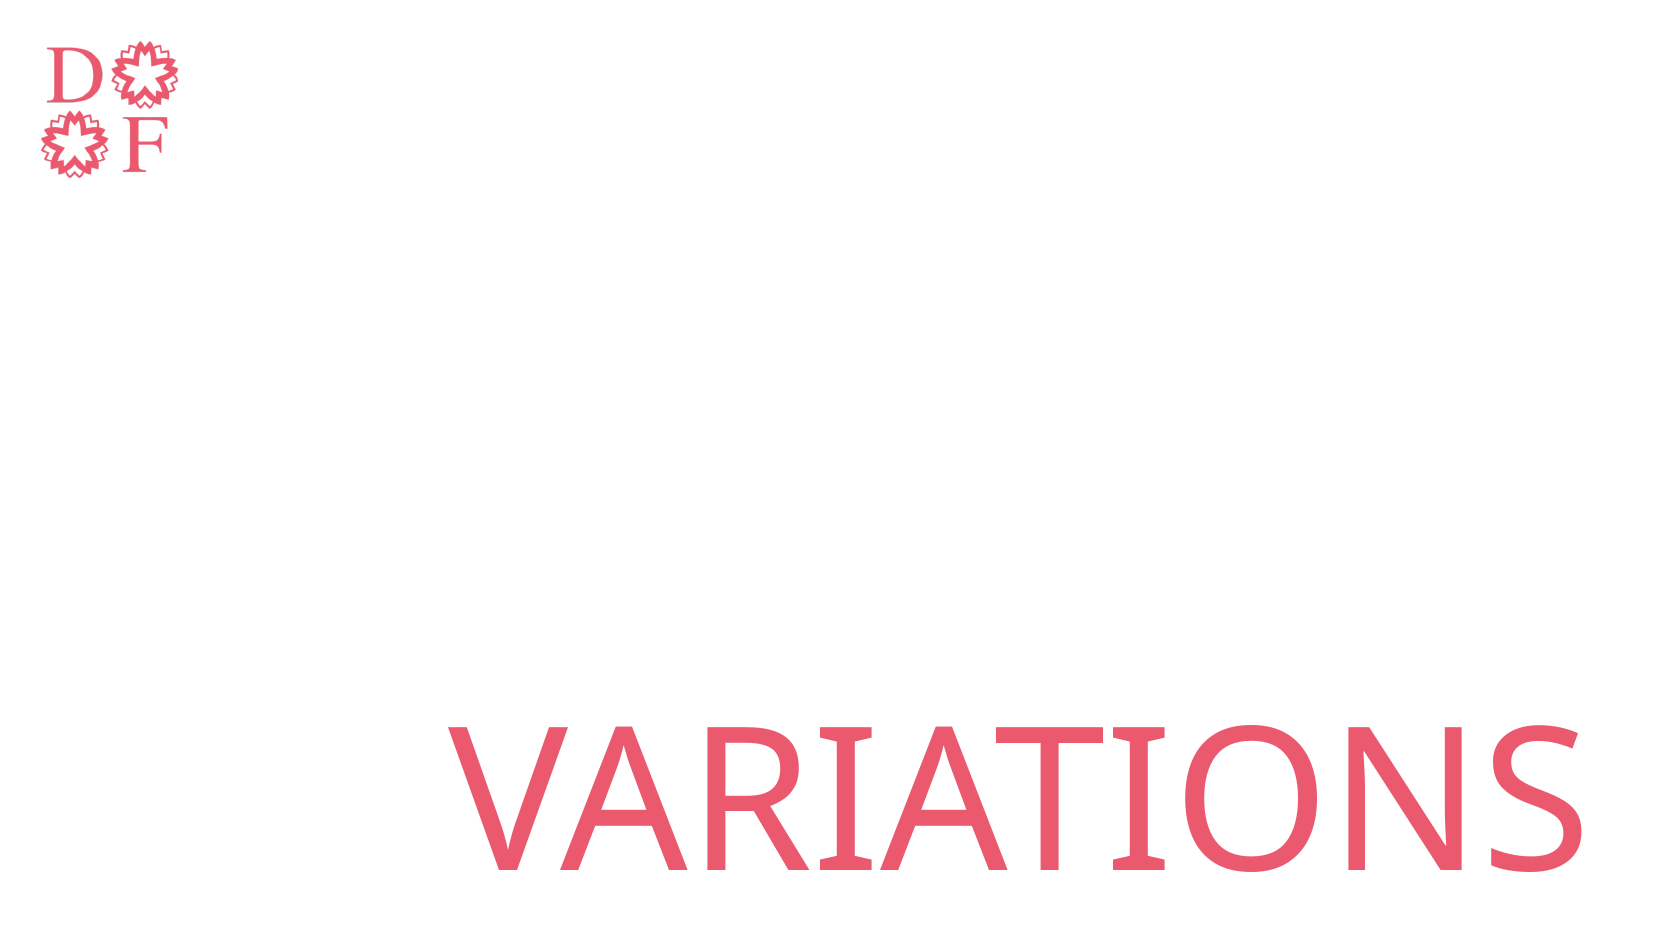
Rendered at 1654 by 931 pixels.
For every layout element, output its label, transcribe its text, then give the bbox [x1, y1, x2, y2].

picture [41, 41, 178, 178]
text_box VARIATIONS [129, 649, 1607, 877]
